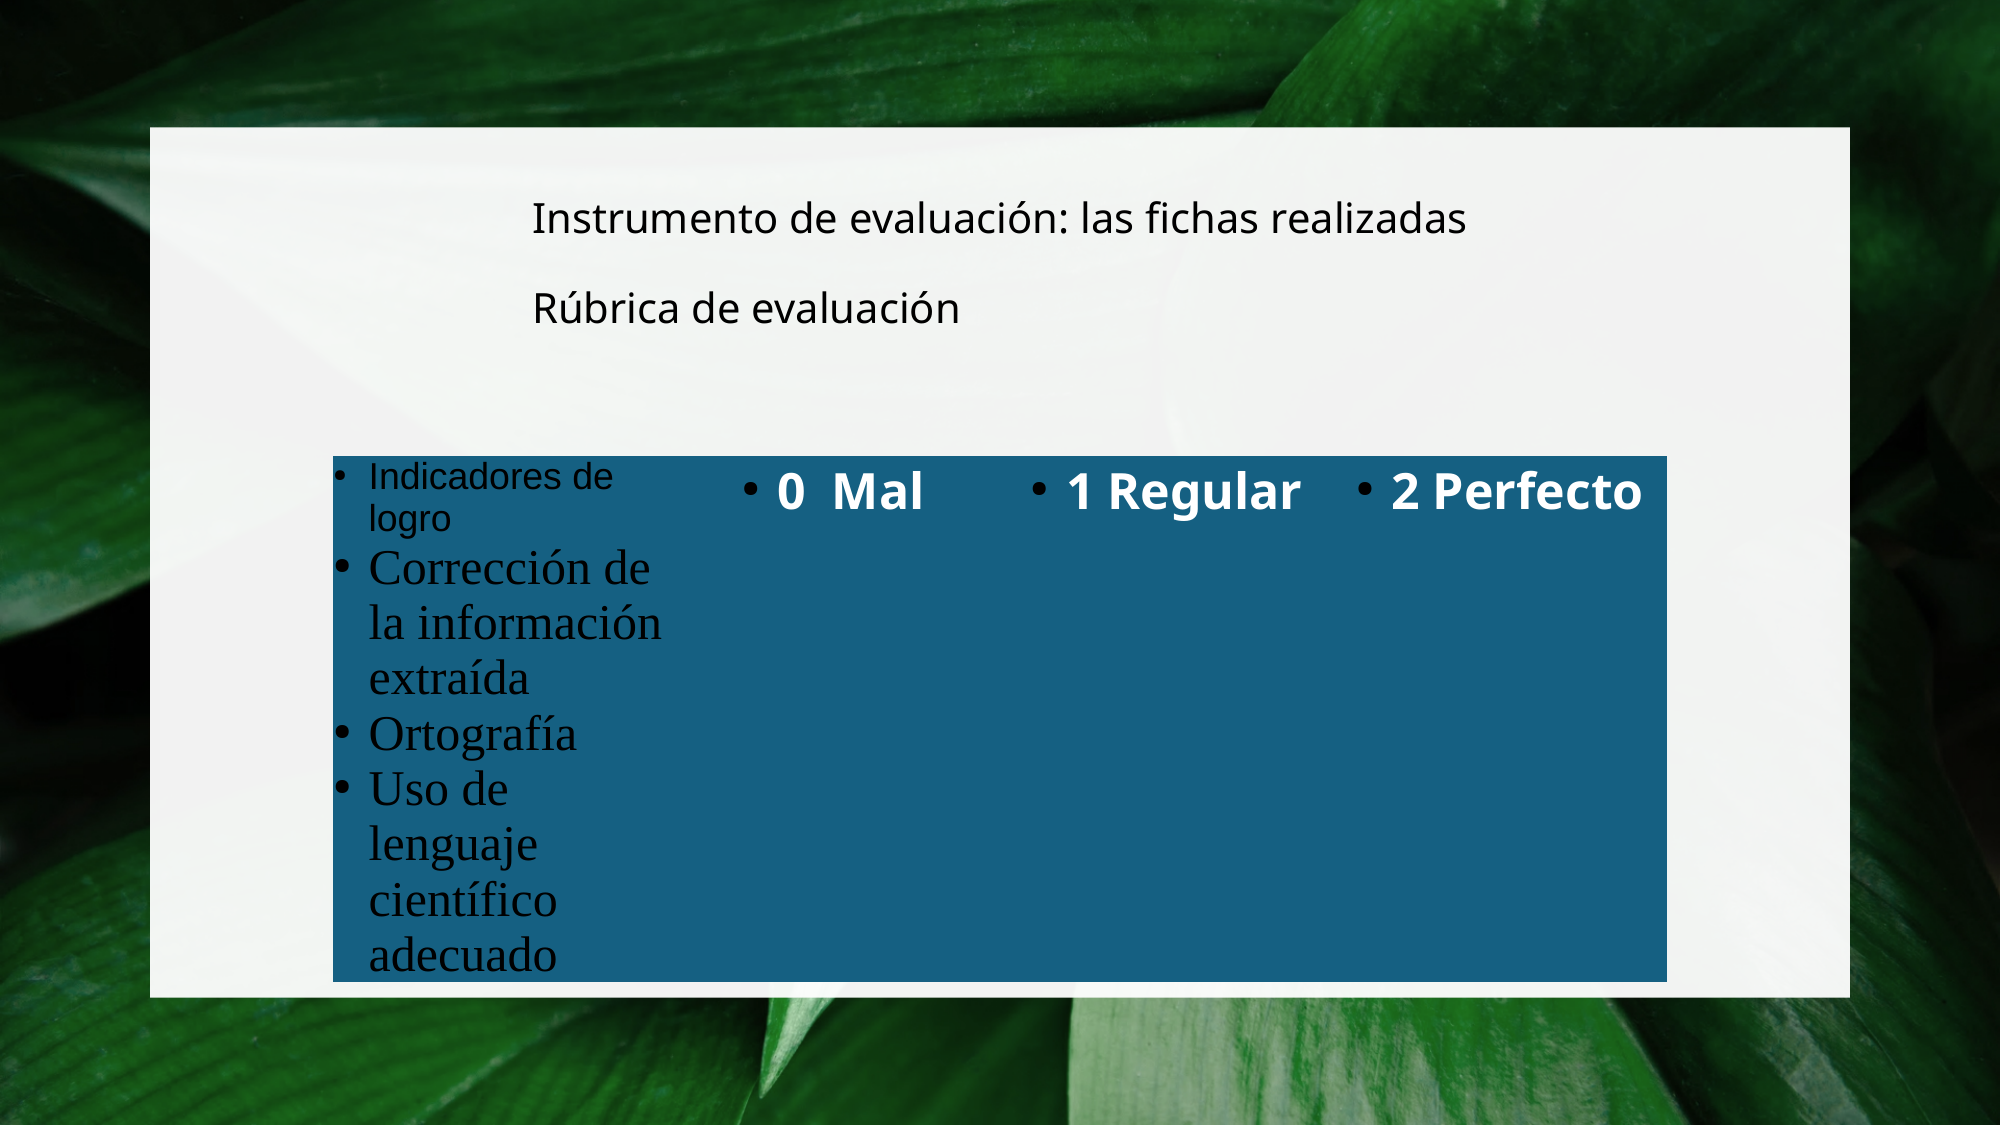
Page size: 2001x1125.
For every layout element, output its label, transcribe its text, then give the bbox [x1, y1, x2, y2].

table_cell [1000, 706, 1333, 761]
table_header Indicadores de logro [333, 456, 667, 540]
table_cell [1000, 761, 1333, 982]
table_cell Uso de lenguaje científico adecuado [333, 761, 667, 982]
table_header 2 Perfecto [1333, 456, 1667, 540]
table_cell Ortografía [333, 706, 667, 761]
title Instrumento de evaluación: las fichas realizadas Rúbrica de evaluación [265, 163, 1735, 340]
picture [1648, 773, 1987, 1112]
table_header 0 Mal [667, 456, 1000, 540]
table_cell Corrección de la información extraída [333, 540, 667, 706]
table_cell [1000, 540, 1333, 706]
table_cell [667, 540, 1000, 706]
table_cell [1333, 761, 1667, 982]
list [265, 370, 1735, 952]
table_header 1 Regular [1000, 456, 1333, 540]
table_cell [667, 706, 1000, 761]
table_cell [667, 761, 1000, 982]
table_cell [1333, 540, 1667, 706]
table_cell [1333, 706, 1667, 761]
